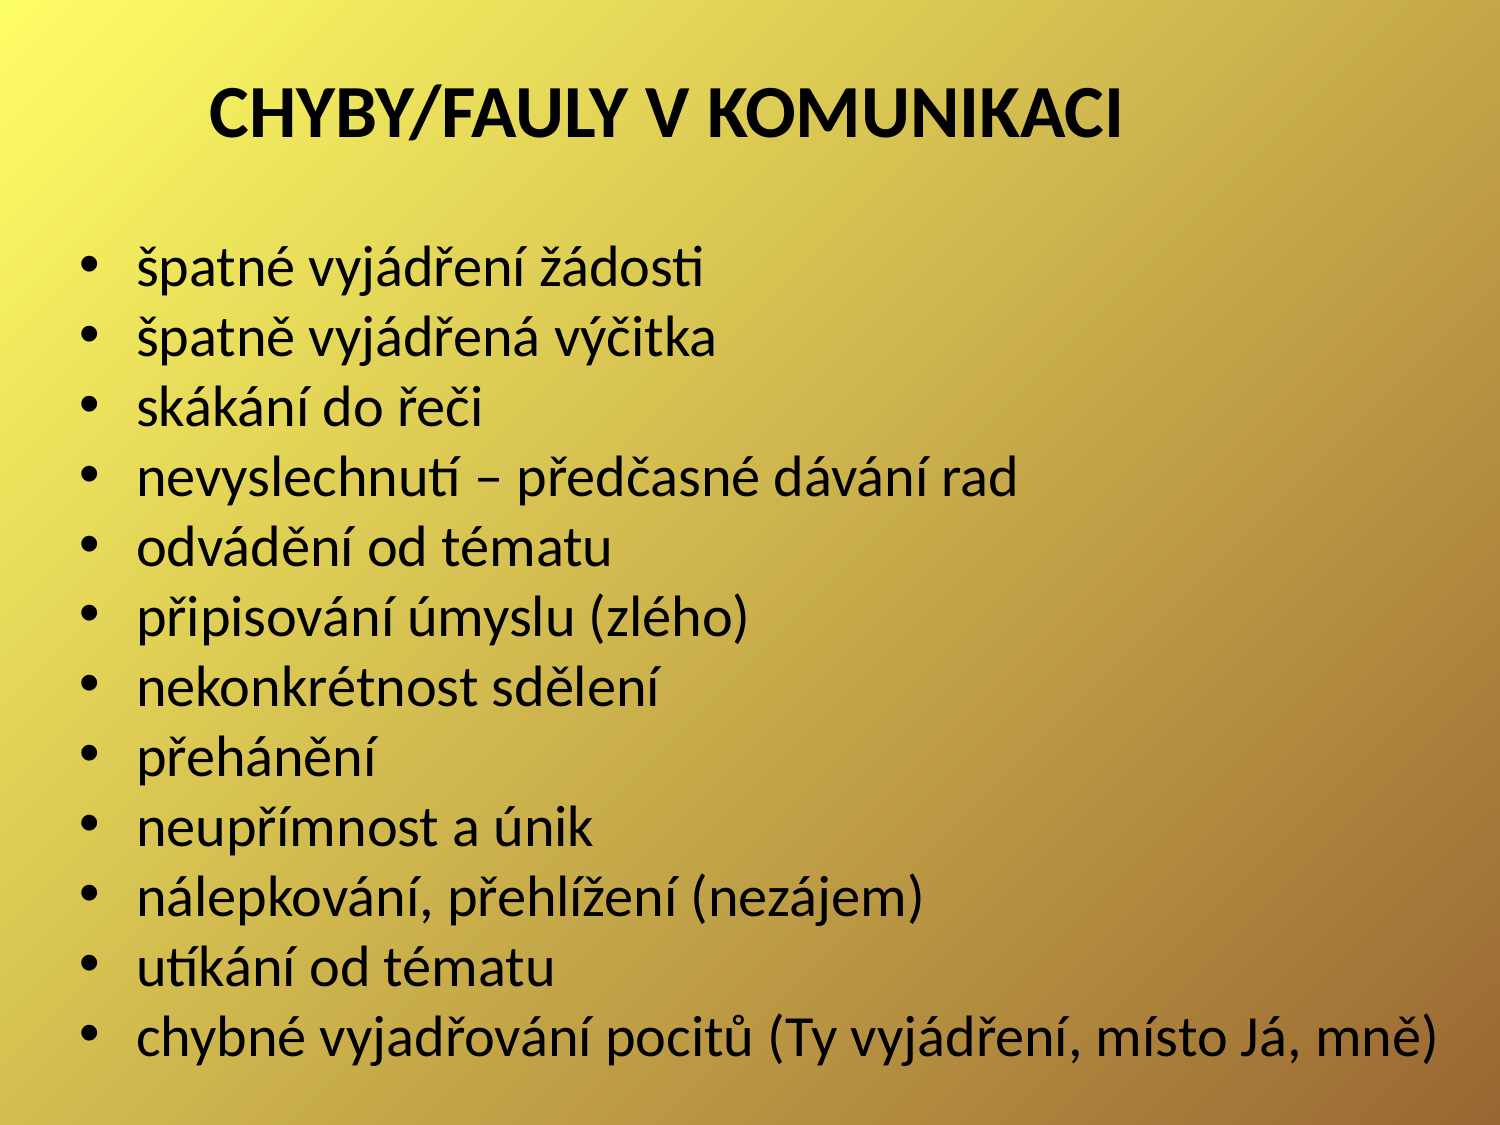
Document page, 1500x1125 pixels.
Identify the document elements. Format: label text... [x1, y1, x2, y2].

text_box CHYBY/FAULY V KOMUNIKACI [195, 55, 1240, 160]
text_box špatné vyjádření žádosti špatně vyjádřená výčitka skákání do řeči nevyslechnutí – předčasné dávání rad odvádění od tématu připisování úmyslu (zlého) nekonkrétnost sdělení přehánění neupřímnost a únik nálepkování, přehlížení (nezájem) utíkání od tématu chybné vyjadřování pocitů (Ty vyjádření, místo Já, mně) [65, 161, 1471, 1075]
